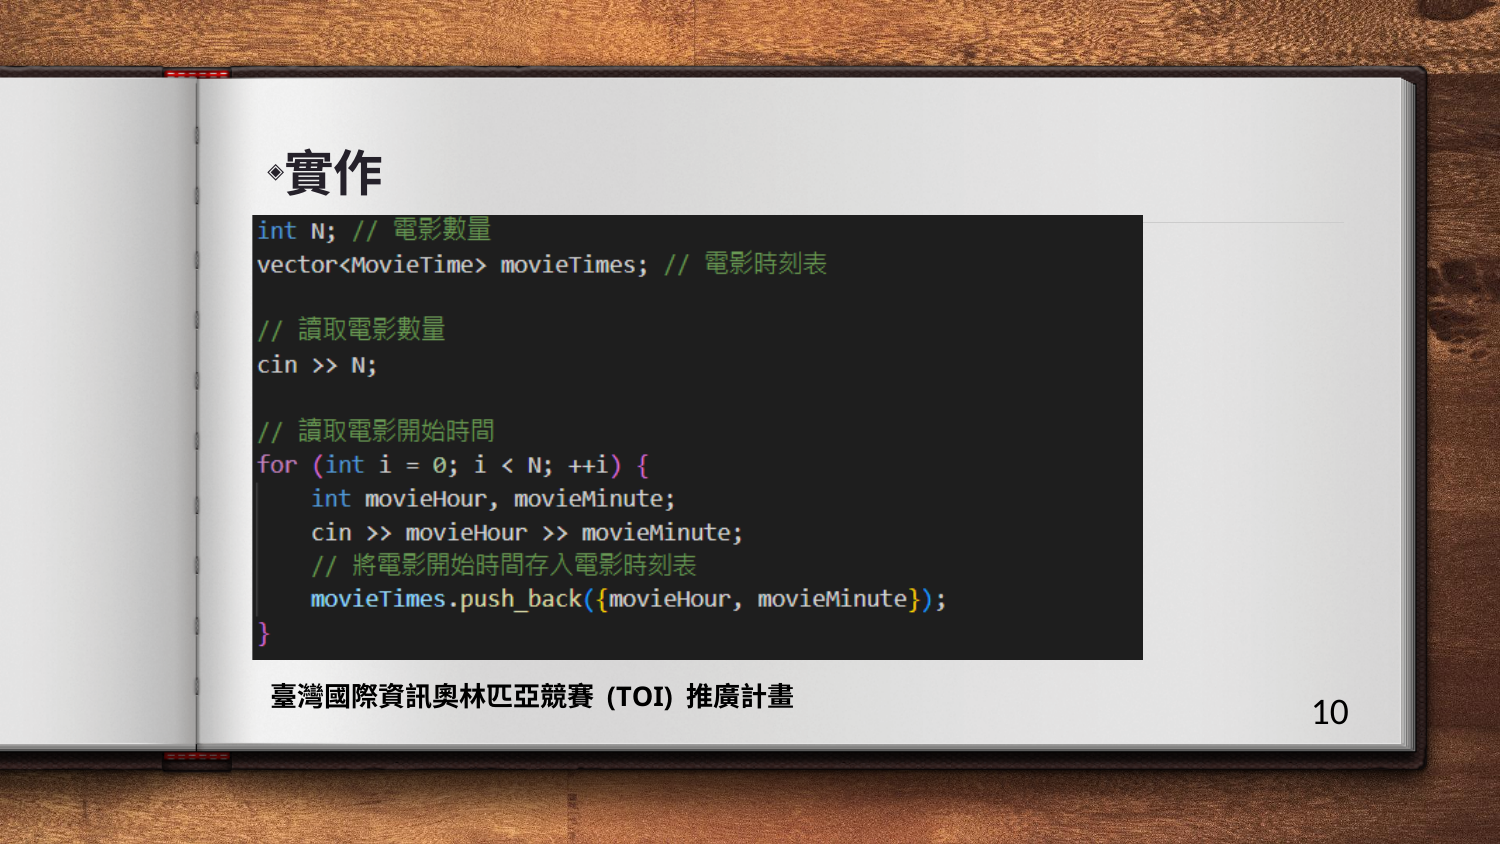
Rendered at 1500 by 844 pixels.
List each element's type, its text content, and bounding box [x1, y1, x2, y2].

list 實作 [252, 126, 1194, 216]
text_box 10 [1295, 672, 1386, 737]
picture [252, 215, 1147, 660]
